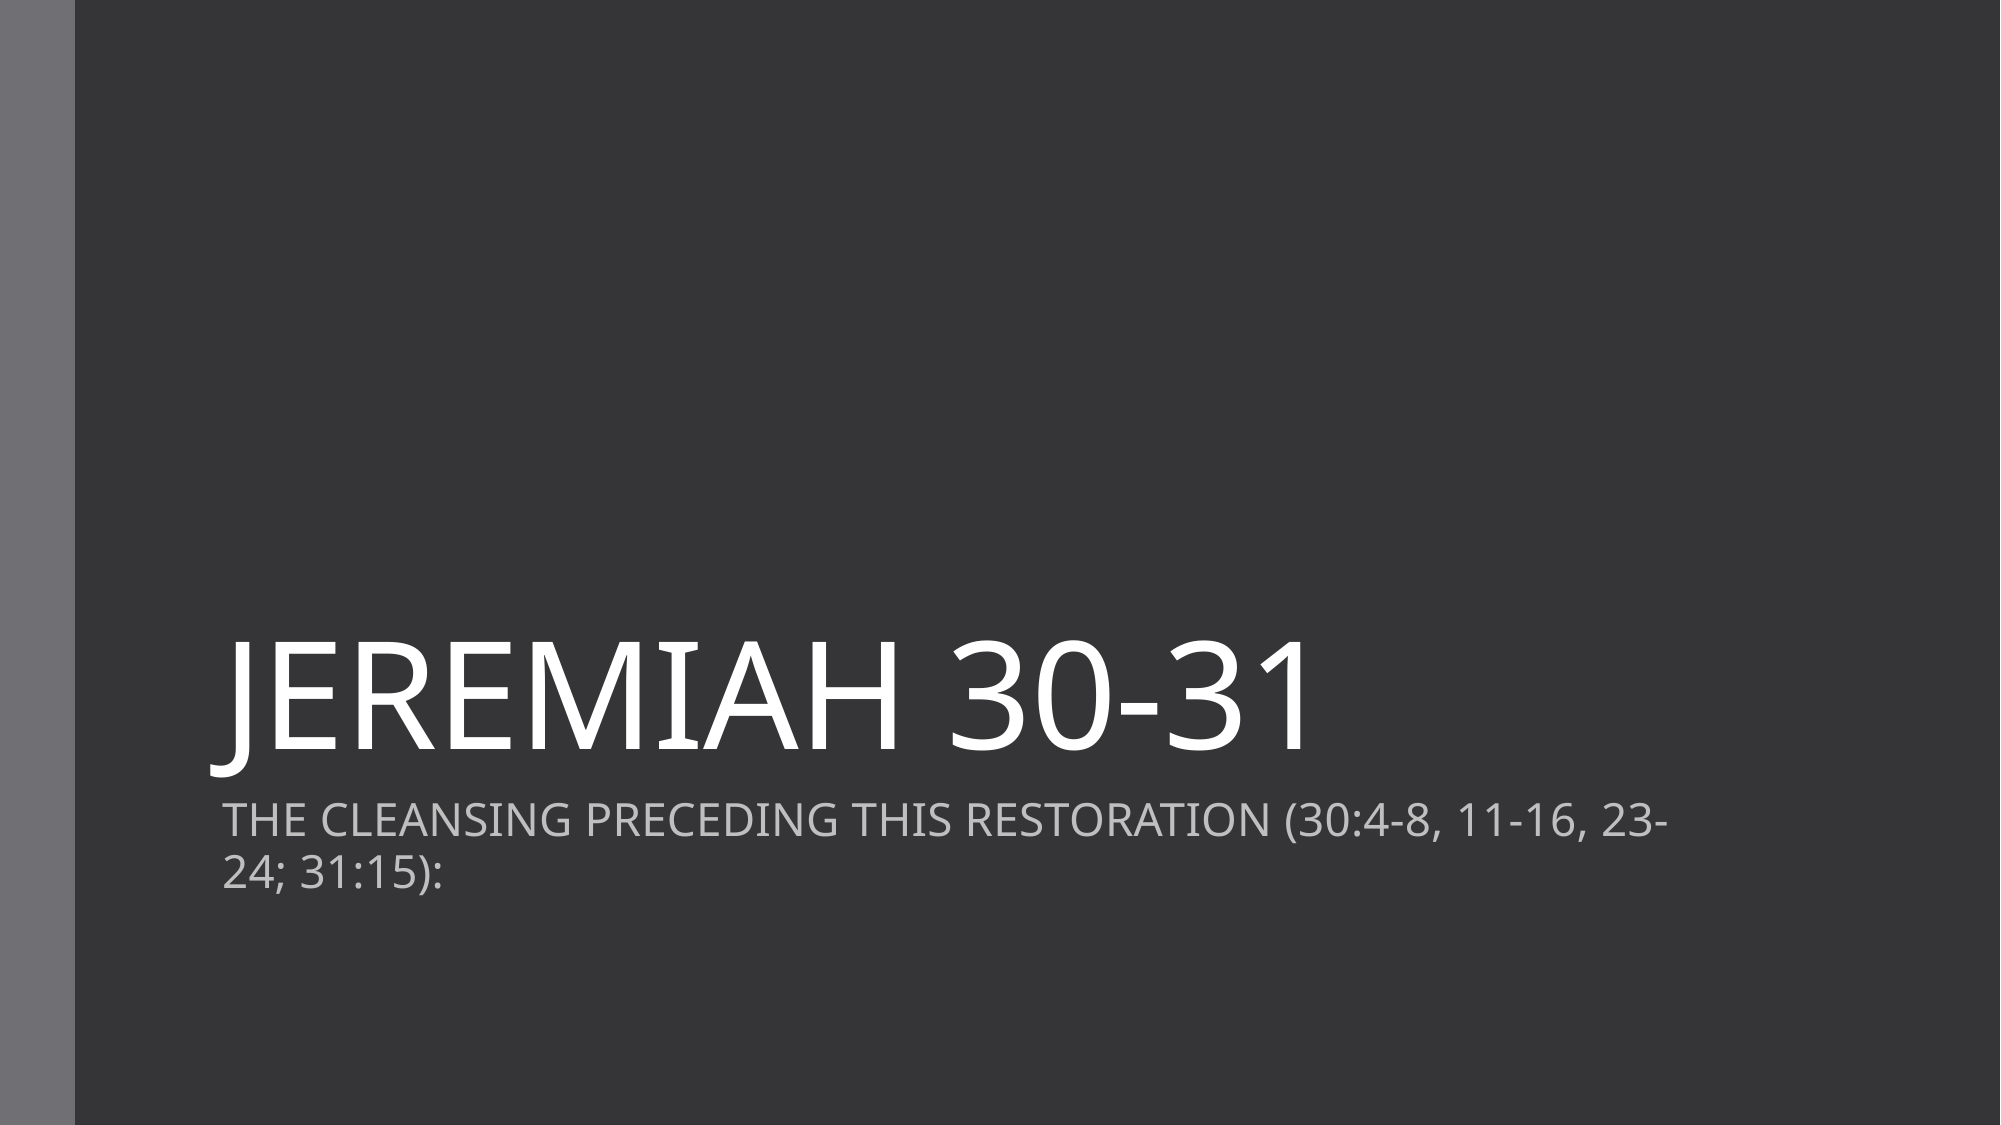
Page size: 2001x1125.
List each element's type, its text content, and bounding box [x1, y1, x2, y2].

subtitle THE CLEANSING PRECEDING THIS RESTORATION (30:4-8, 11-16, 23-24; 31:15): [206, 787, 1752, 1066]
title JEREMIAH 30-31 [206, 124, 1752, 787]
